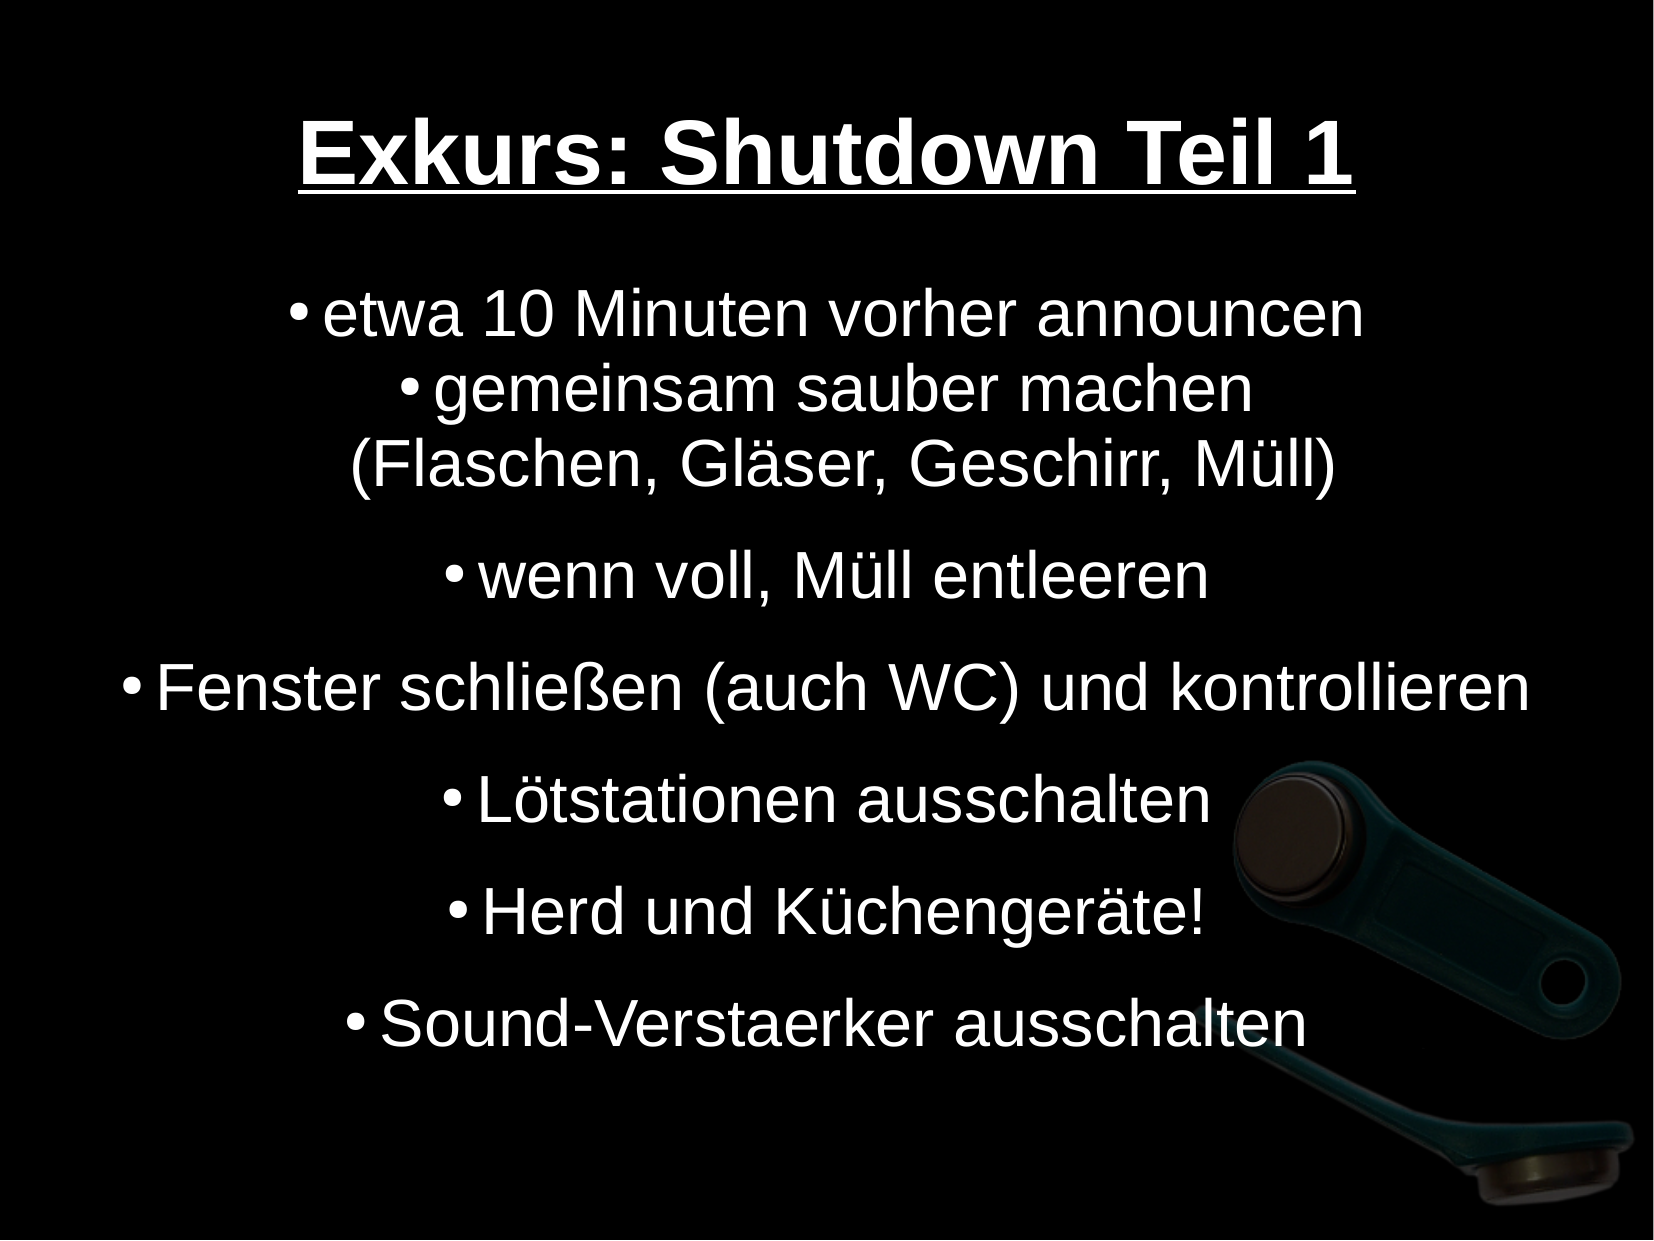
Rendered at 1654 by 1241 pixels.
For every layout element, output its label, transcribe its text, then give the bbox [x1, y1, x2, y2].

subtitle etwa 10 Minuten vorher announcen gemeinsam sauber machen (Flaschen, Gläser, Geschirr, Müll) wenn voll, Müll entleeren Fenster schließen (auch WC) und kontrollieren Lötstationen ausschalten Herd und Küchengeräte! Sound-Verstaerker ausschalten [82, 238, 1571, 1062]
picture [1150, 732, 1654, 1236]
title Exkurs: Shutdown Teil 1 [82, 49, 1571, 238]
